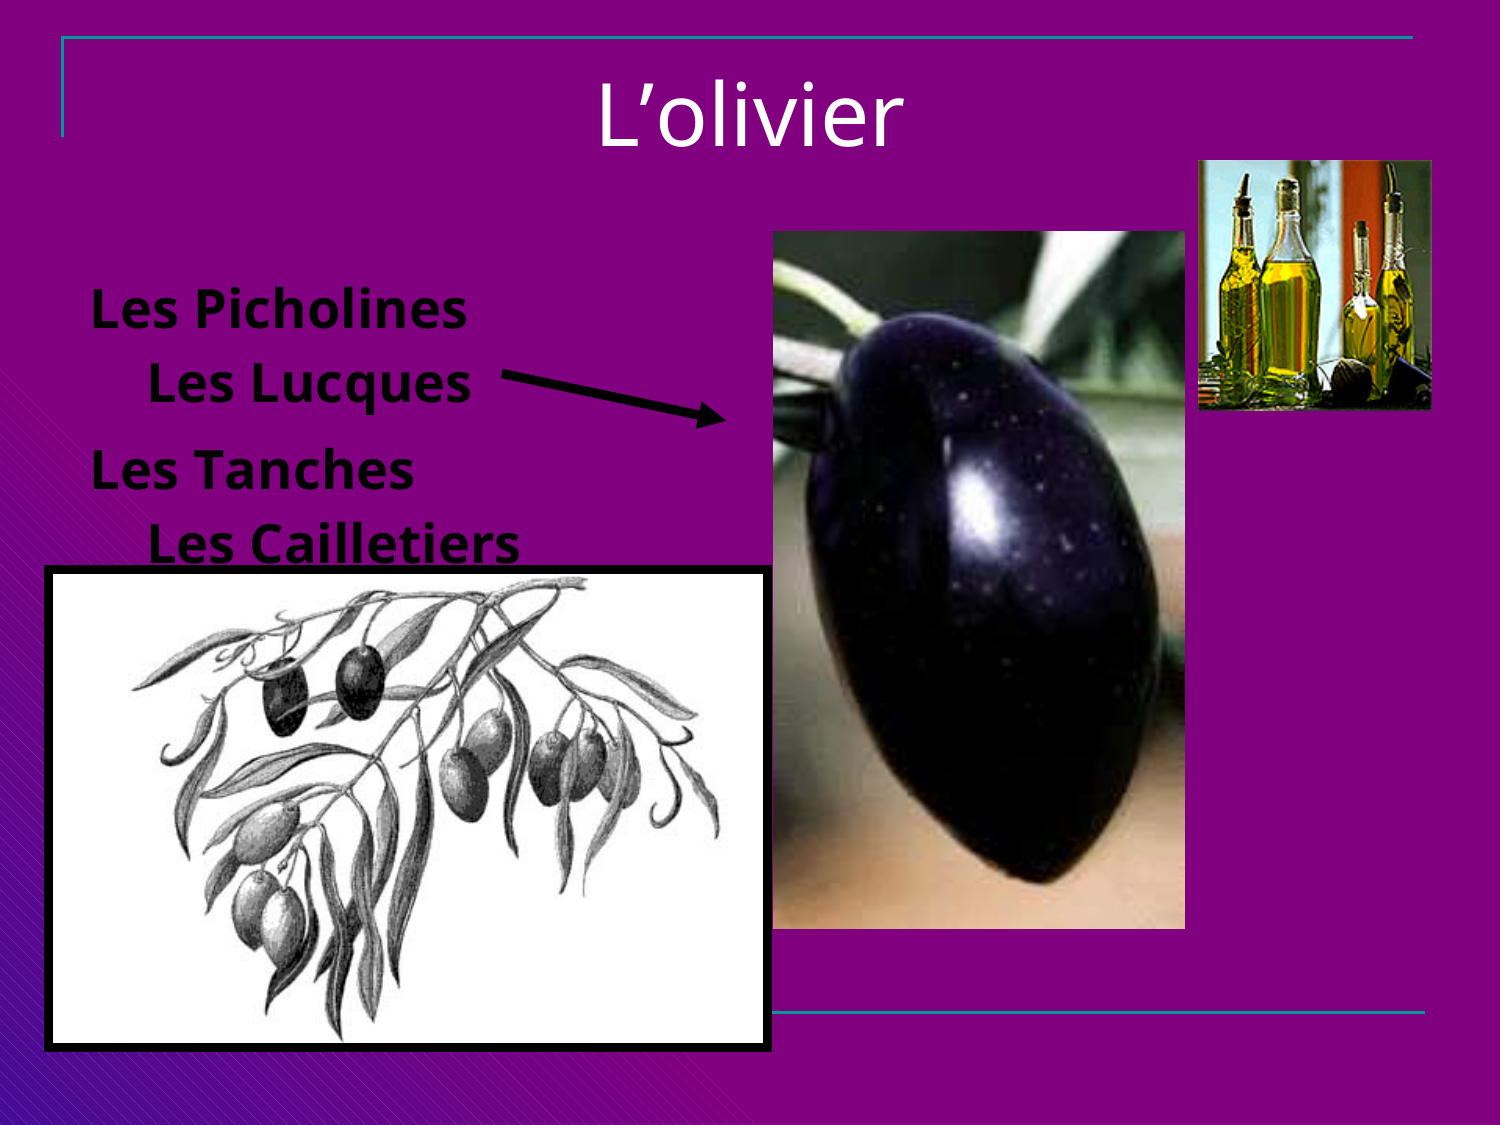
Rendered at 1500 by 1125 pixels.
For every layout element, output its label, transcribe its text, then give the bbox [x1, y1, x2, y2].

picture [1198, 160, 1432, 411]
list Les Picholines Les Lucques Les Tanches Les Cailletiers [75, 262, 738, 565]
title L’olivier [75, 45, 1426, 233]
picture [53, 574, 763, 1043]
picture [773, 231, 1185, 929]
